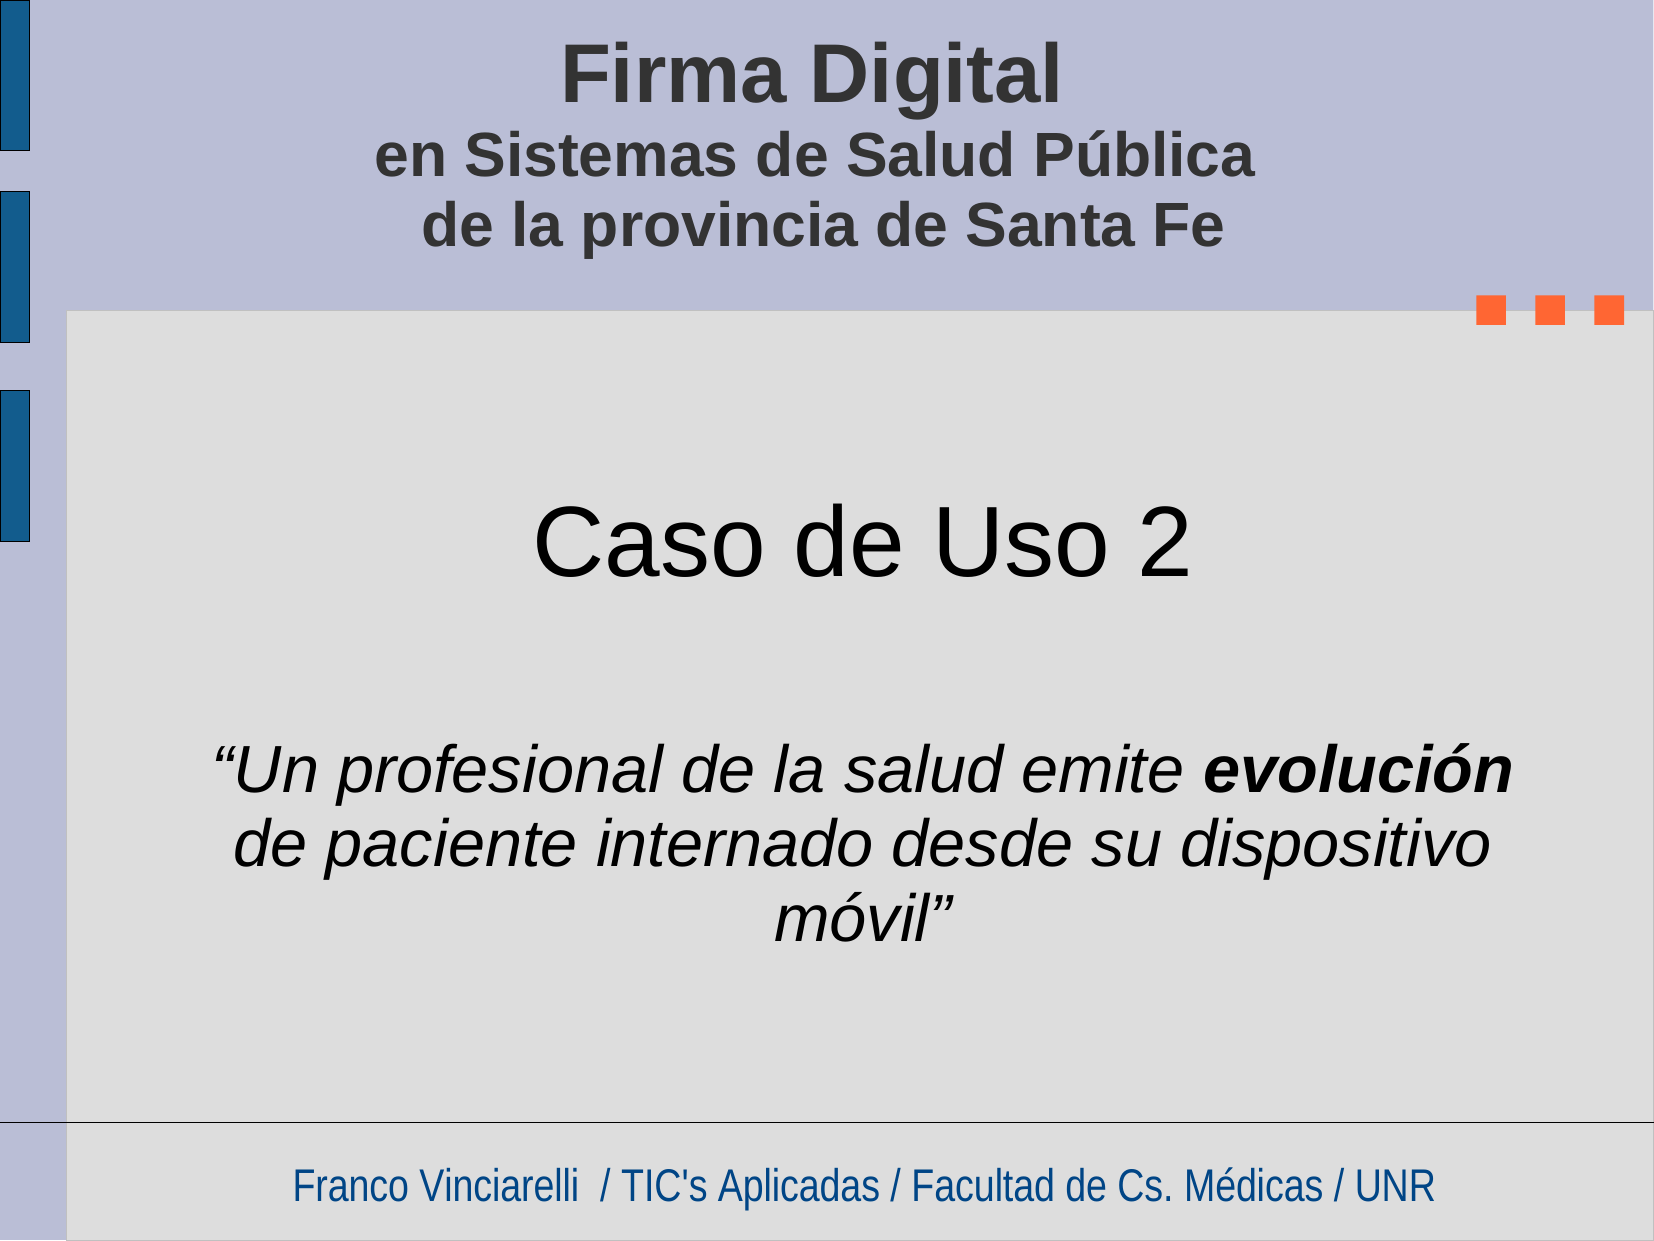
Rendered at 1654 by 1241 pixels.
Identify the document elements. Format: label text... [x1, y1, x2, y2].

text_box [1594, 295, 1625, 325]
list Caso de Uso 2 “Un profesional de la salud emite evolución de paciente internado desde su dispositivo móvil” [121, 1123, 1534, 1127]
text_box [1535, 295, 1565, 325]
text_box [1476, 295, 1506, 325]
list Caso de Uso 2 “Un profesional de la salud emite evolución de paciente internado desde su dispositivo móvil” [121, 344, 1534, 1122]
title Firma Digital en Sistemas de Salud Pública de la provincia de Santa Fe [118, 26, 1531, 260]
text_box Franco Vinciarelli / TIC's Aplicadas / Facultad de Cs. Médicas / UNR [292, 1158, 1447, 1211]
